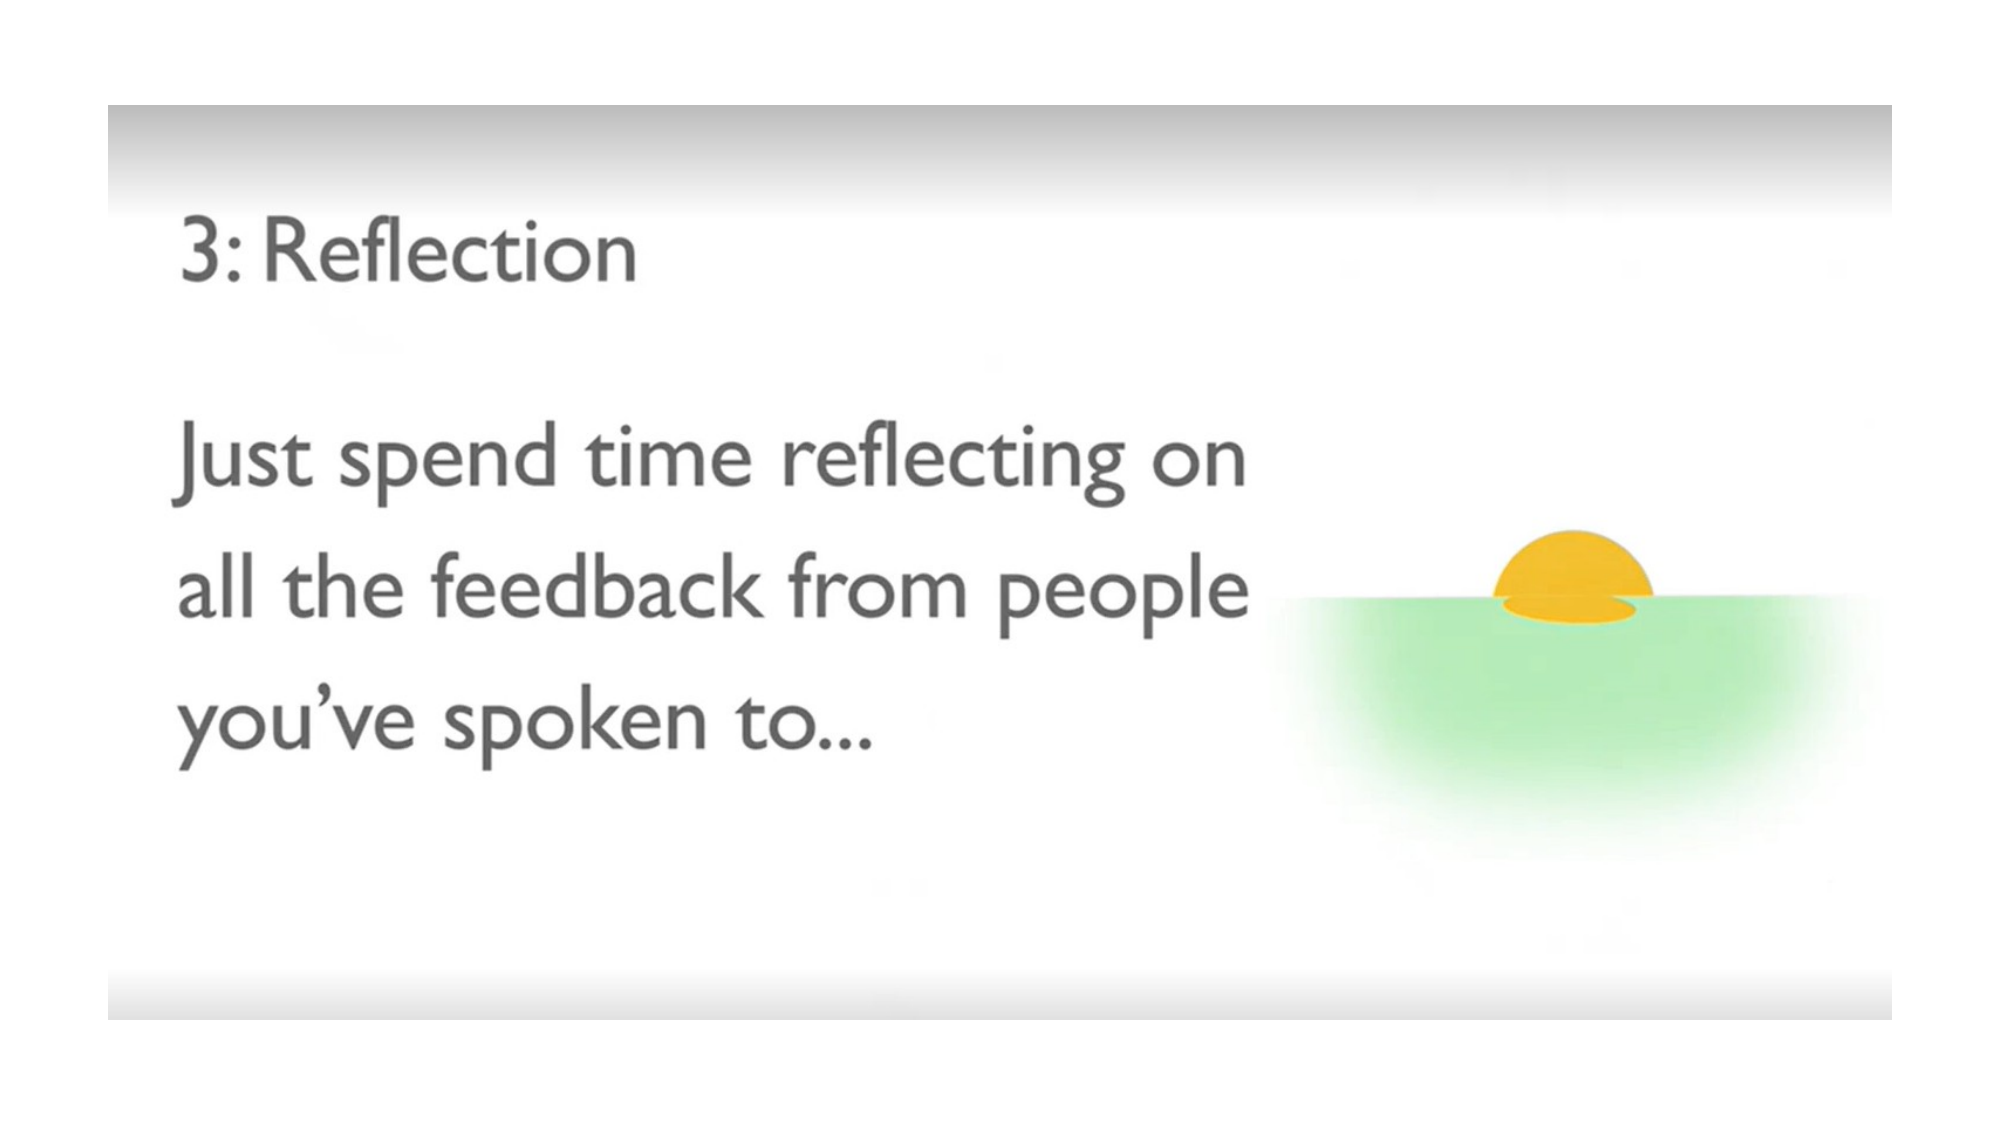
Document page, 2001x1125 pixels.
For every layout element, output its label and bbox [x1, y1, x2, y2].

picture [108, 105, 1892, 1020]
